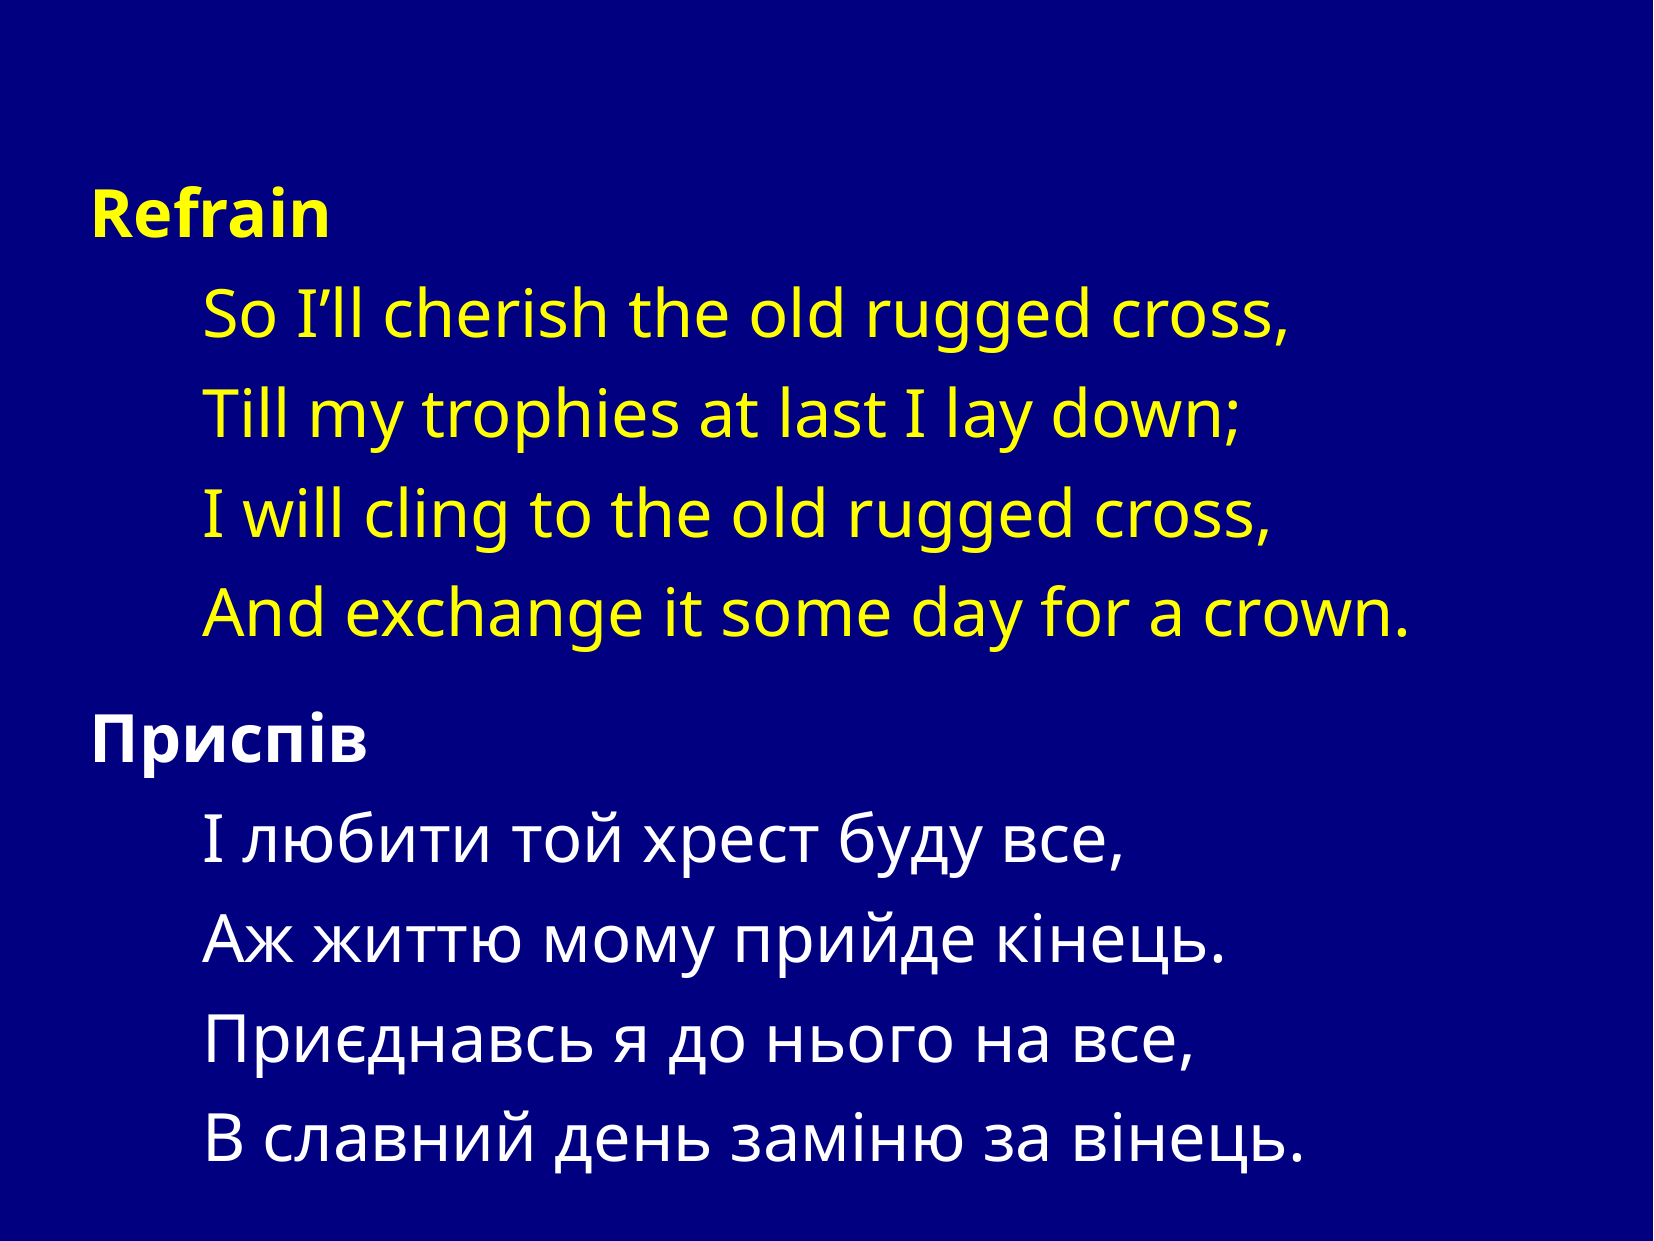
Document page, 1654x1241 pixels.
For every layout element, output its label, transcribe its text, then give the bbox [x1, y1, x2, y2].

text_box Refrain So I’ll cherish the old rugged cross, Till my trophies at last I lay down; I will cling to the old rugged cross, And exchange it some day for a crown. [75, 150, 1576, 638]
text_box Приспів І любити той хрест буду все, Аж життю мому прийде кінець. Приєднавсь я до нього на все, В славний день заміню за вінець. [75, 675, 1576, 1163]
